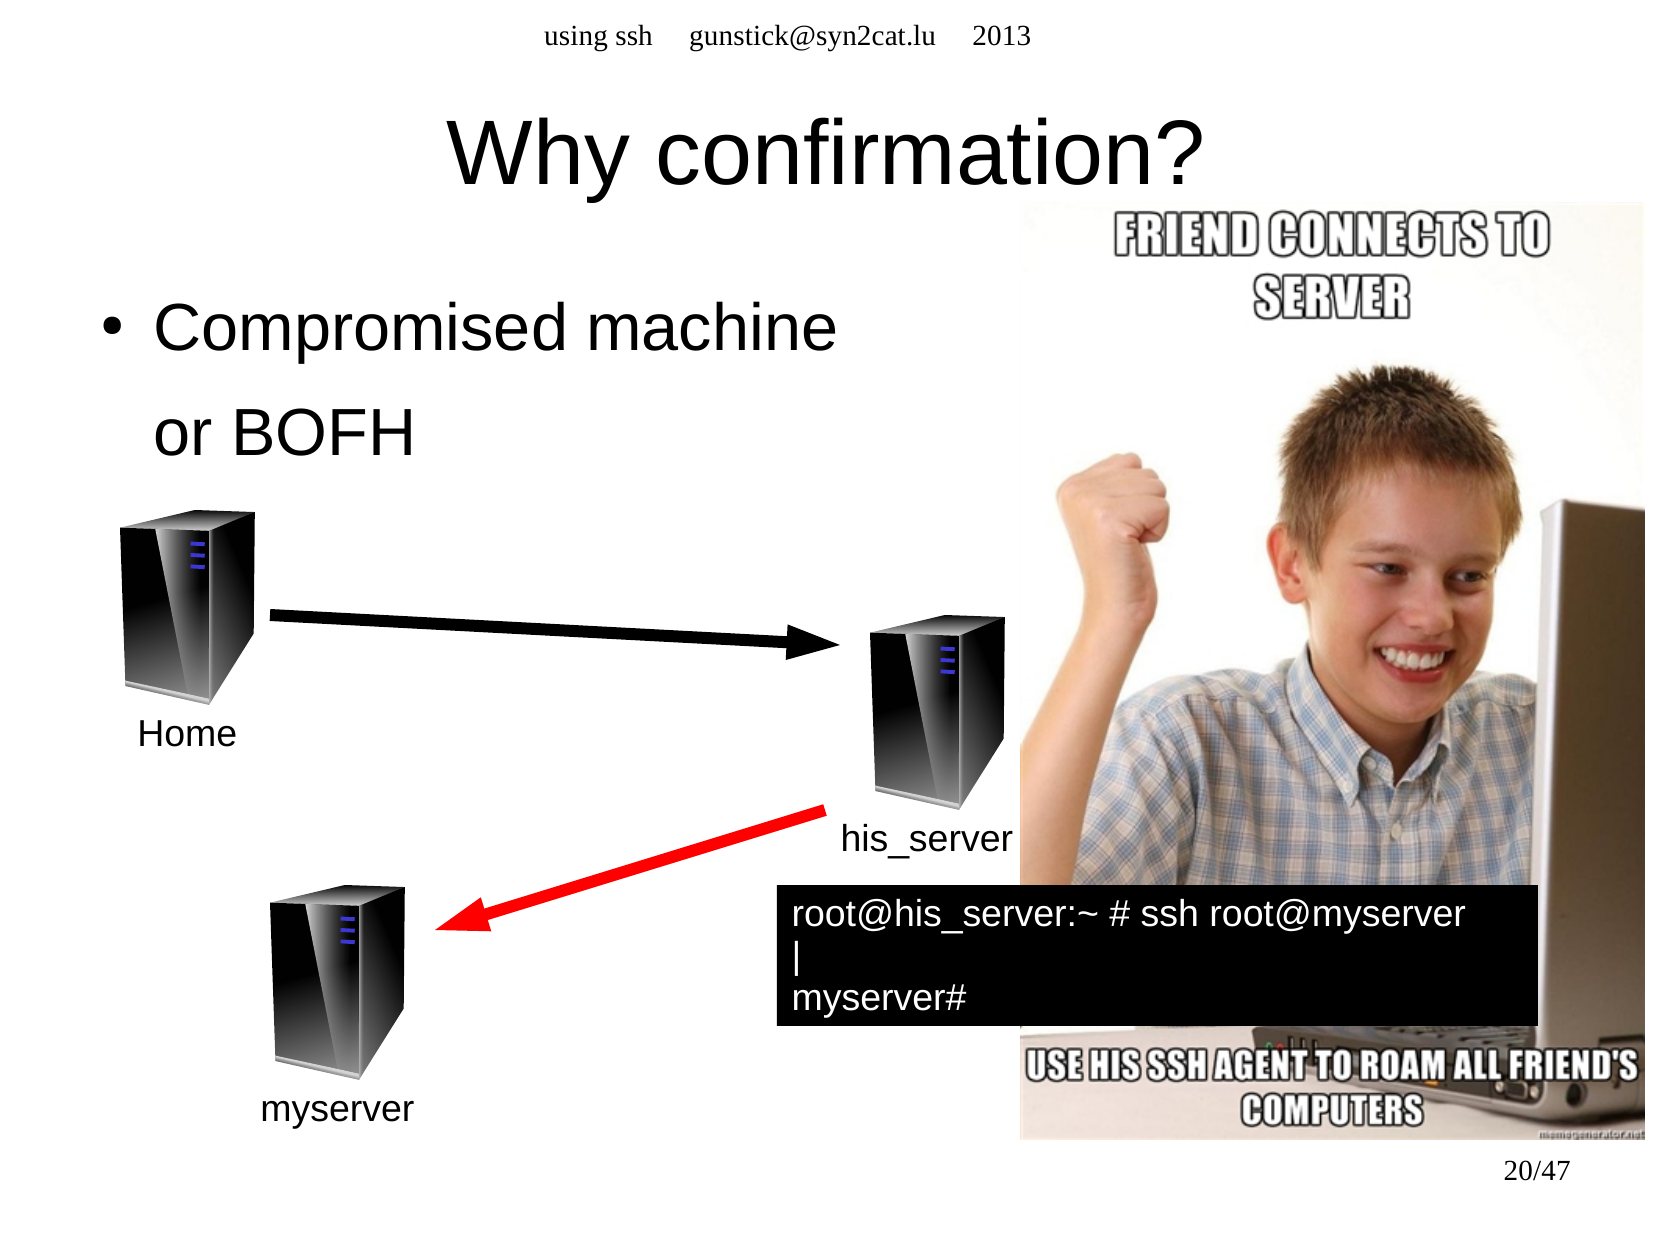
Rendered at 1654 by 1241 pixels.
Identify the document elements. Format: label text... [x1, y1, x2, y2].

picture [1020, 202, 1645, 1141]
picture [270, 885, 406, 1081]
title Why confirmation? [82, 49, 1571, 257]
list Compromised machine or BOFH [82, 290, 1020, 1010]
picture [120, 510, 256, 706]
picture [870, 615, 1006, 811]
text_box root@his_server:~ # ssh root@myserver | myserver# [776, 885, 1538, 1026]
